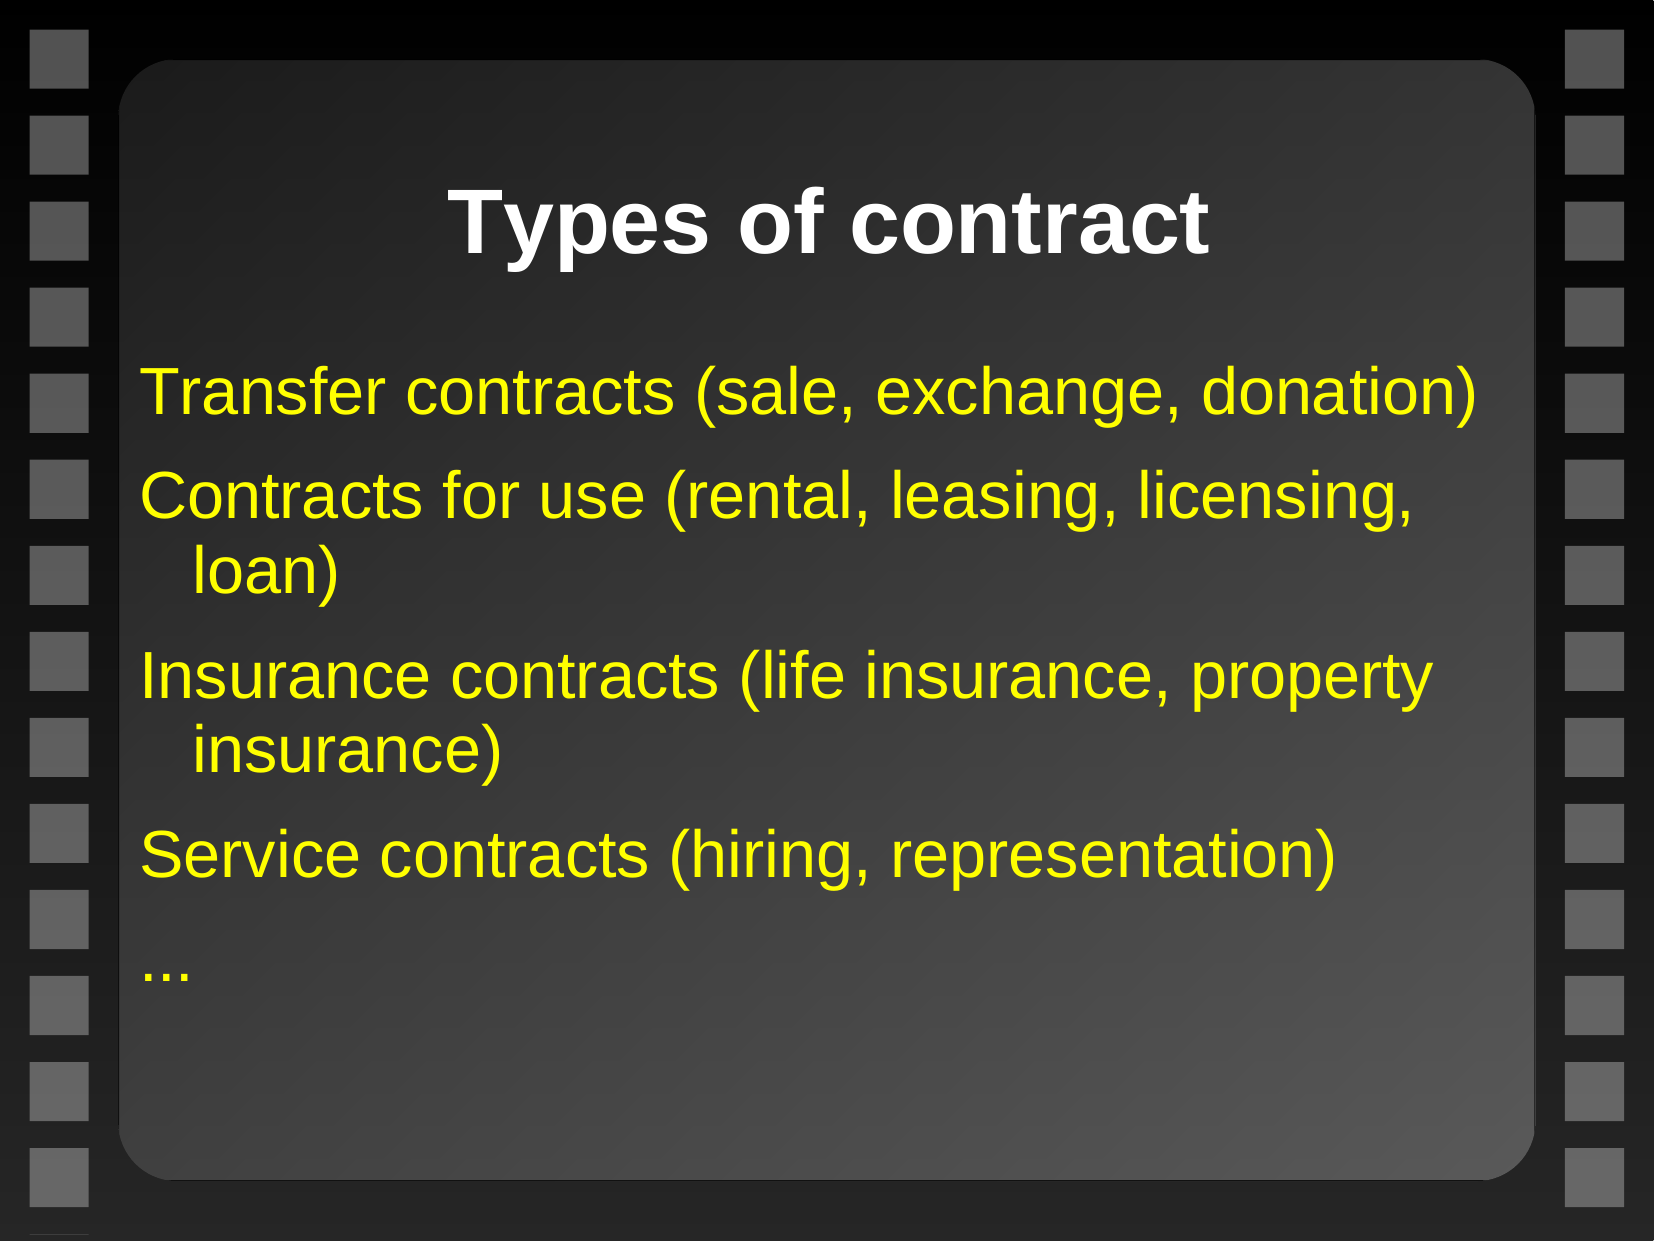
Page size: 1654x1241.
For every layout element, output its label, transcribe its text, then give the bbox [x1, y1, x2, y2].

list Transfer contracts (sale, exchange, donation) Contracts for use (rental, leasing, licensing, loan) Insurance contracts (life insurance, property insurance) Service contracts (hiring, representation) ... [121, 354, 1534, 1127]
title Types of contract [123, 117, 1536, 325]
